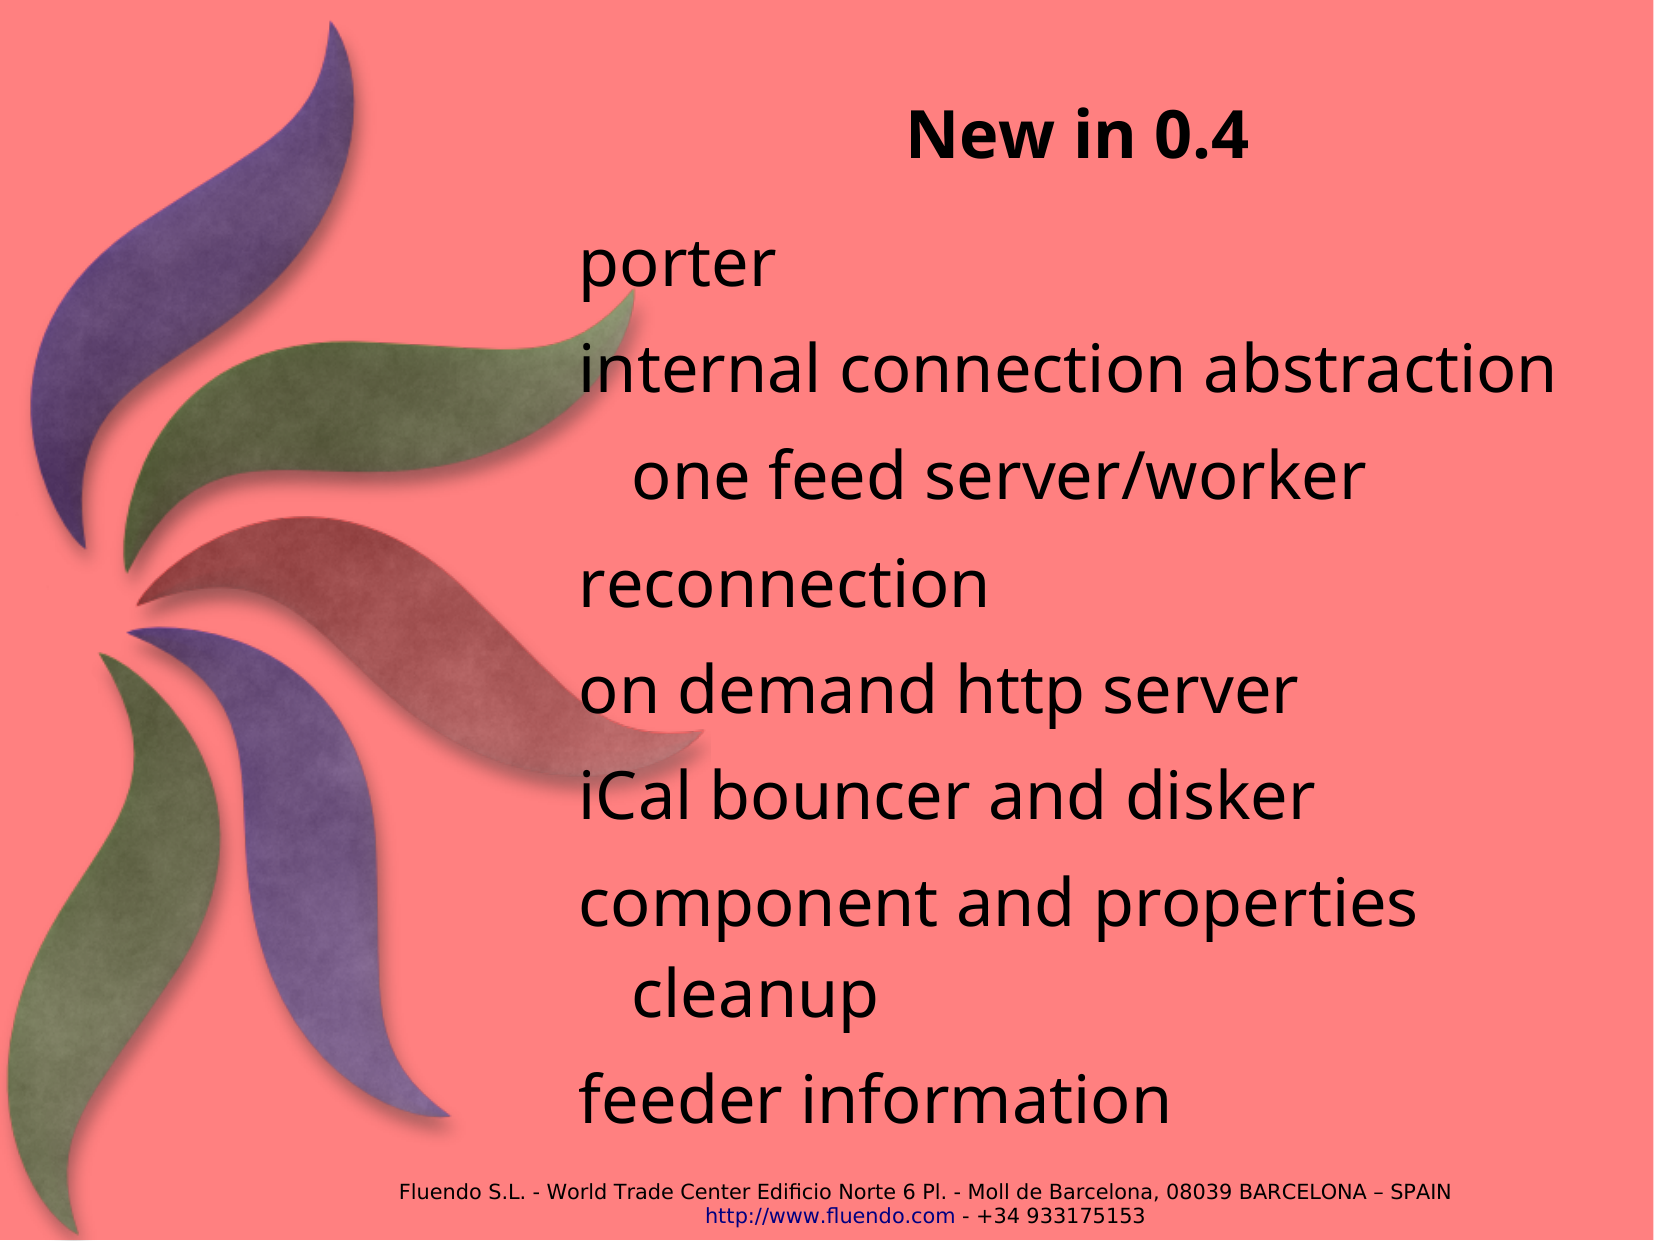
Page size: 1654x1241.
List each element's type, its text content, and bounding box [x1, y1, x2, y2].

list porter internal connection abstraction one feed server/worker reconnection on demand http server iCal bouncer and disker component and properties cleanup feeder information [560, 236, 1595, 1123]
title New in 0.4 [560, 58, 1595, 207]
picture [0, 0, 711, 1241]
